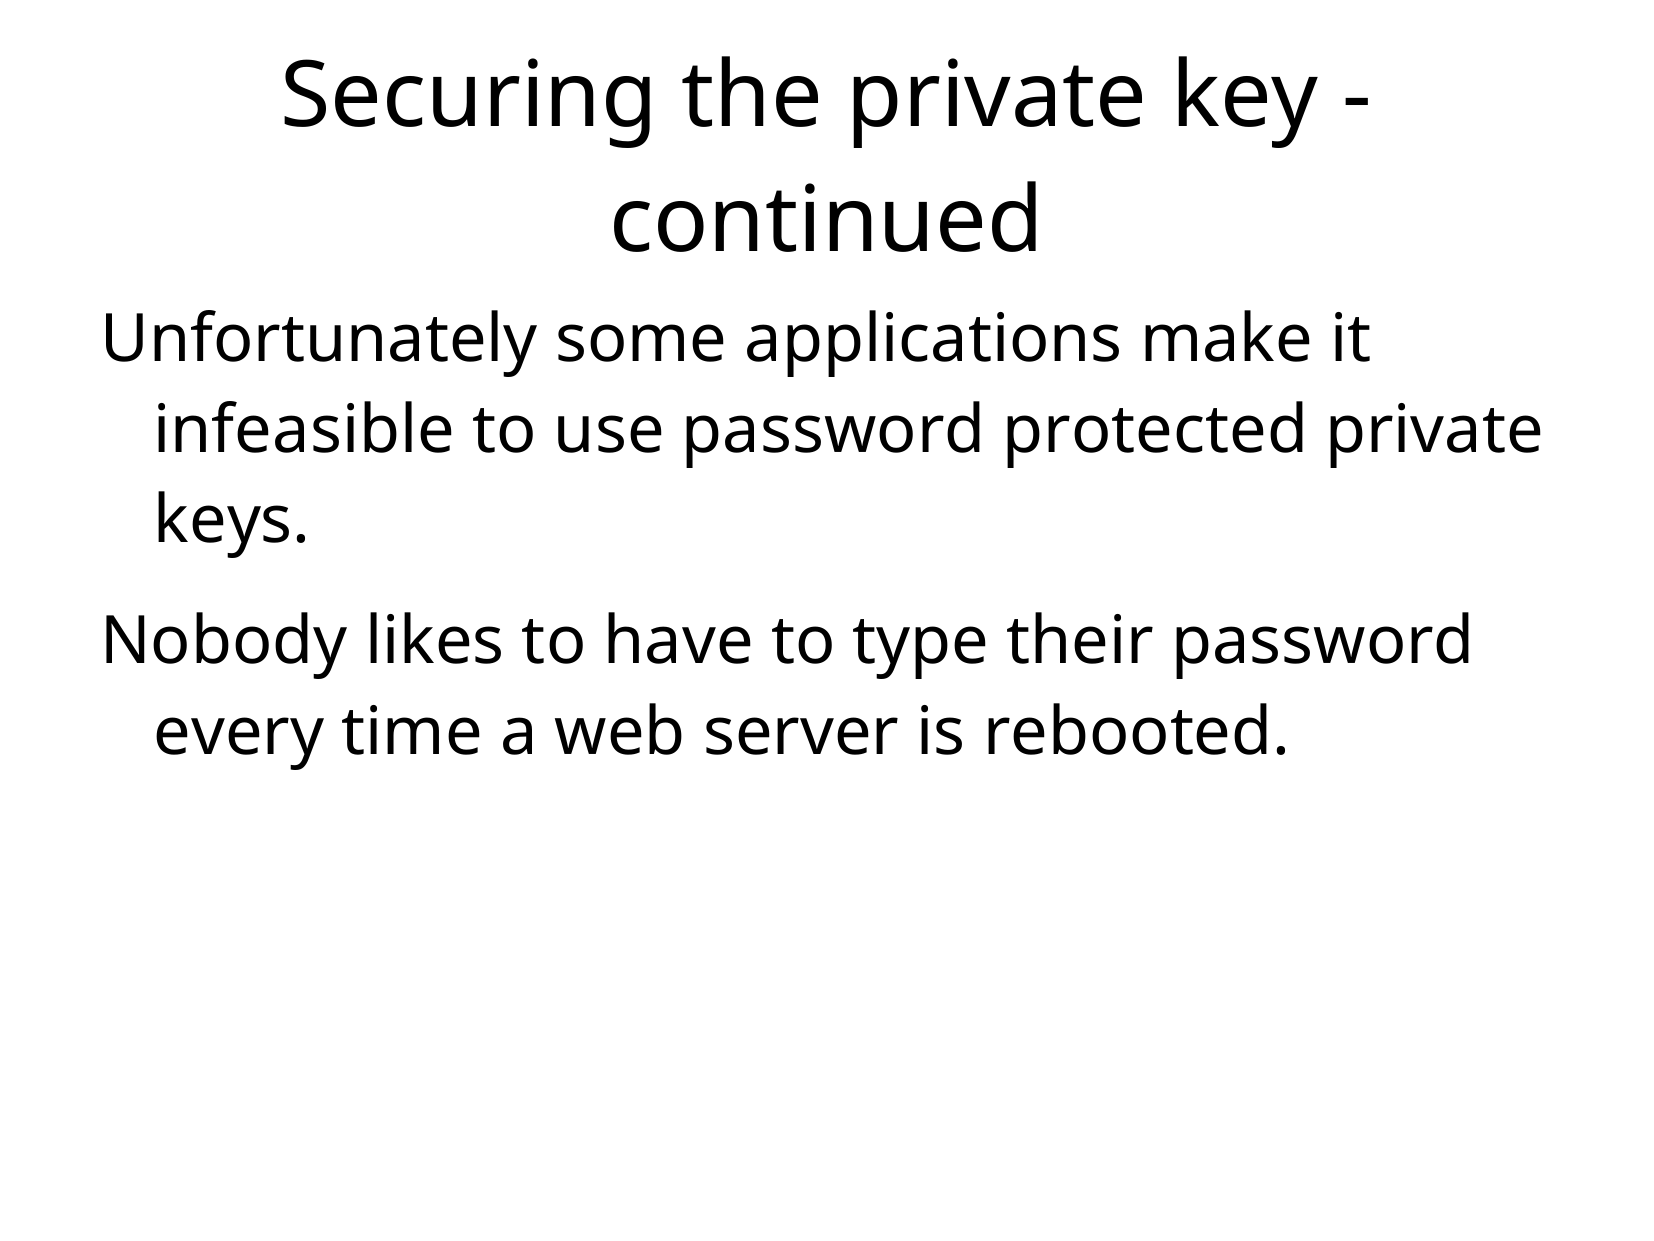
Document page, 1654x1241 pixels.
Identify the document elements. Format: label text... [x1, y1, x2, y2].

list Unfortunately some applications make it infeasible to use password protected private keys. Nobody likes to have to type their password every time a web server is rebooted. [82, 290, 1571, 1109]
title Securing the private key - continued [82, 49, 1571, 257]
